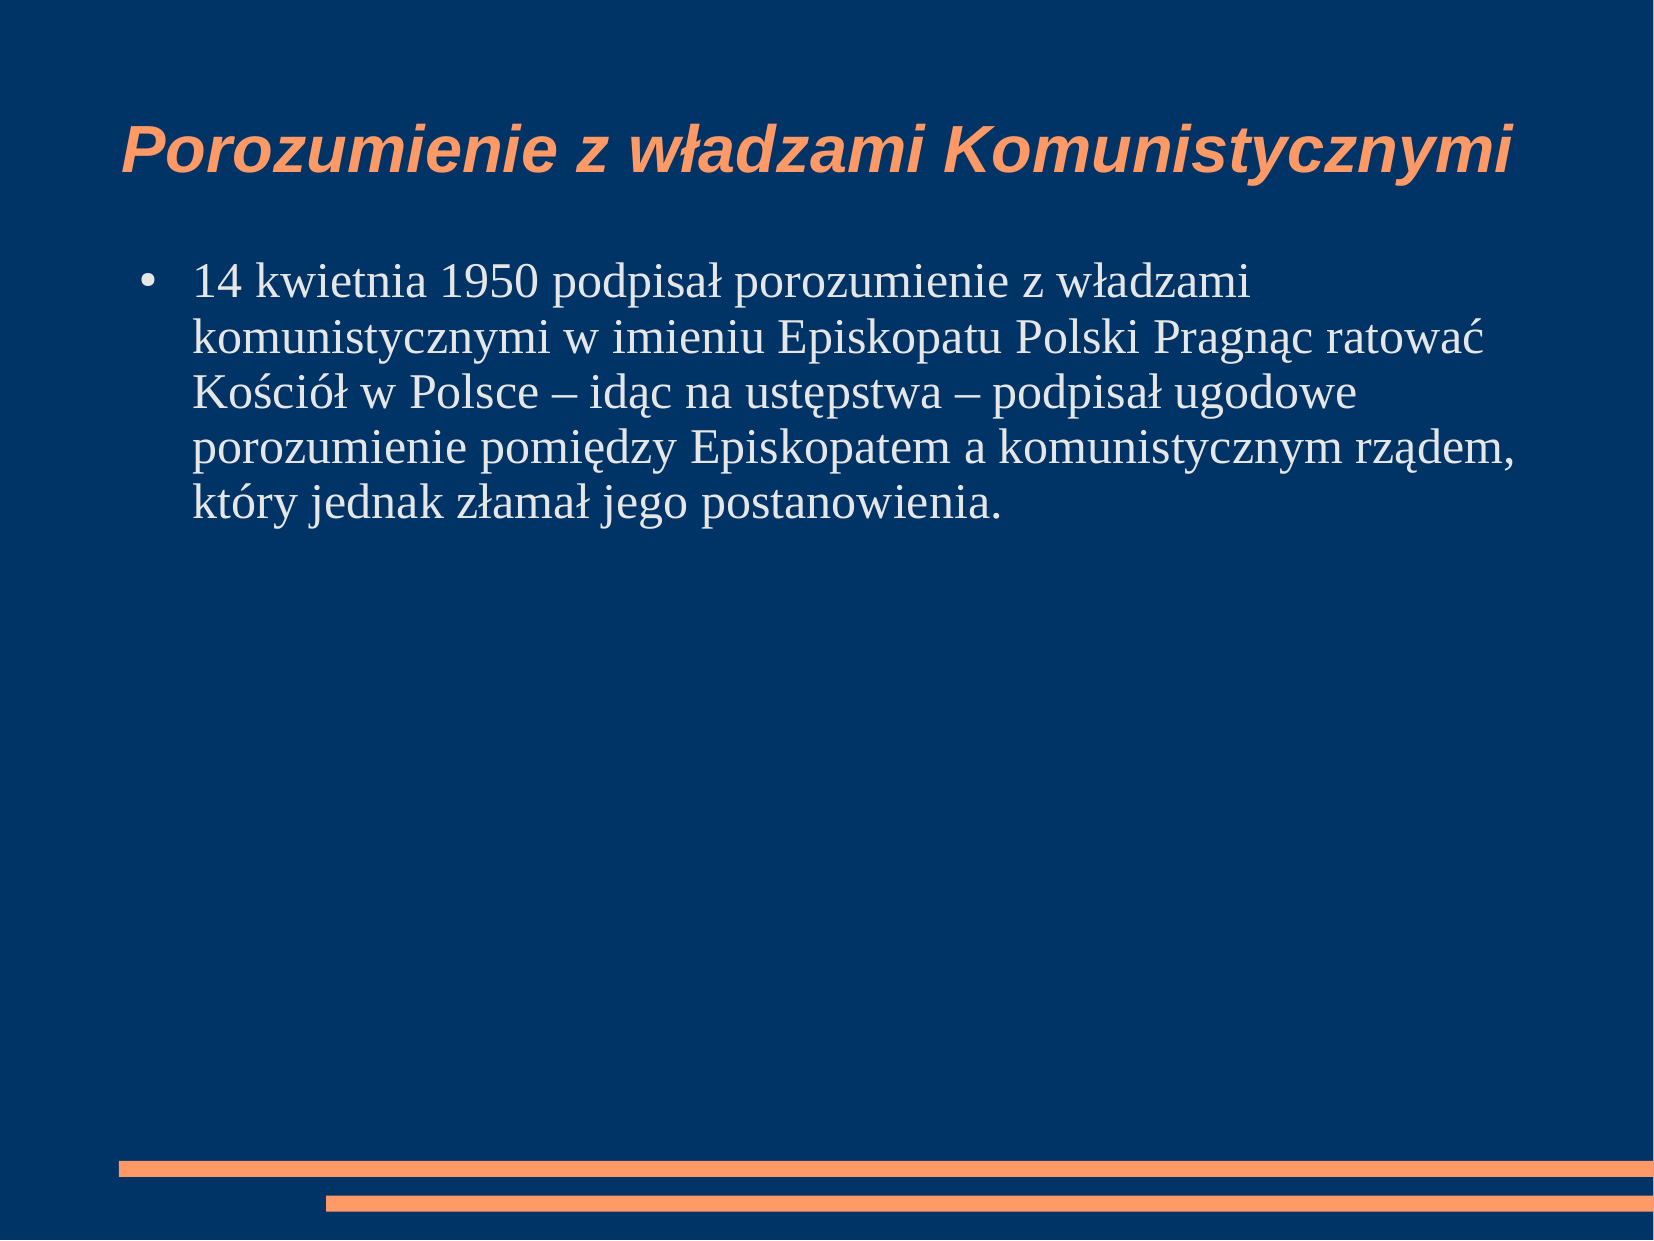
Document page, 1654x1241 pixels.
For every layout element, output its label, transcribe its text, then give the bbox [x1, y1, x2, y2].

title Porozumienie z władzami Komunistycznymi [121, 46, 1534, 253]
list 14 kwietnia 1950 podpisał porozumienie z władzami komunistycznymi w imieniu Episkopatu Polski Pragnąc ratować Kościół w Polsce – idąc na ustępstwa – podpisał ugodowe porozumienie pomiędzy Episkopatem a komunistycznym rządem, który jednak złamał jego postanowienia. [121, 253, 1595, 1132]
